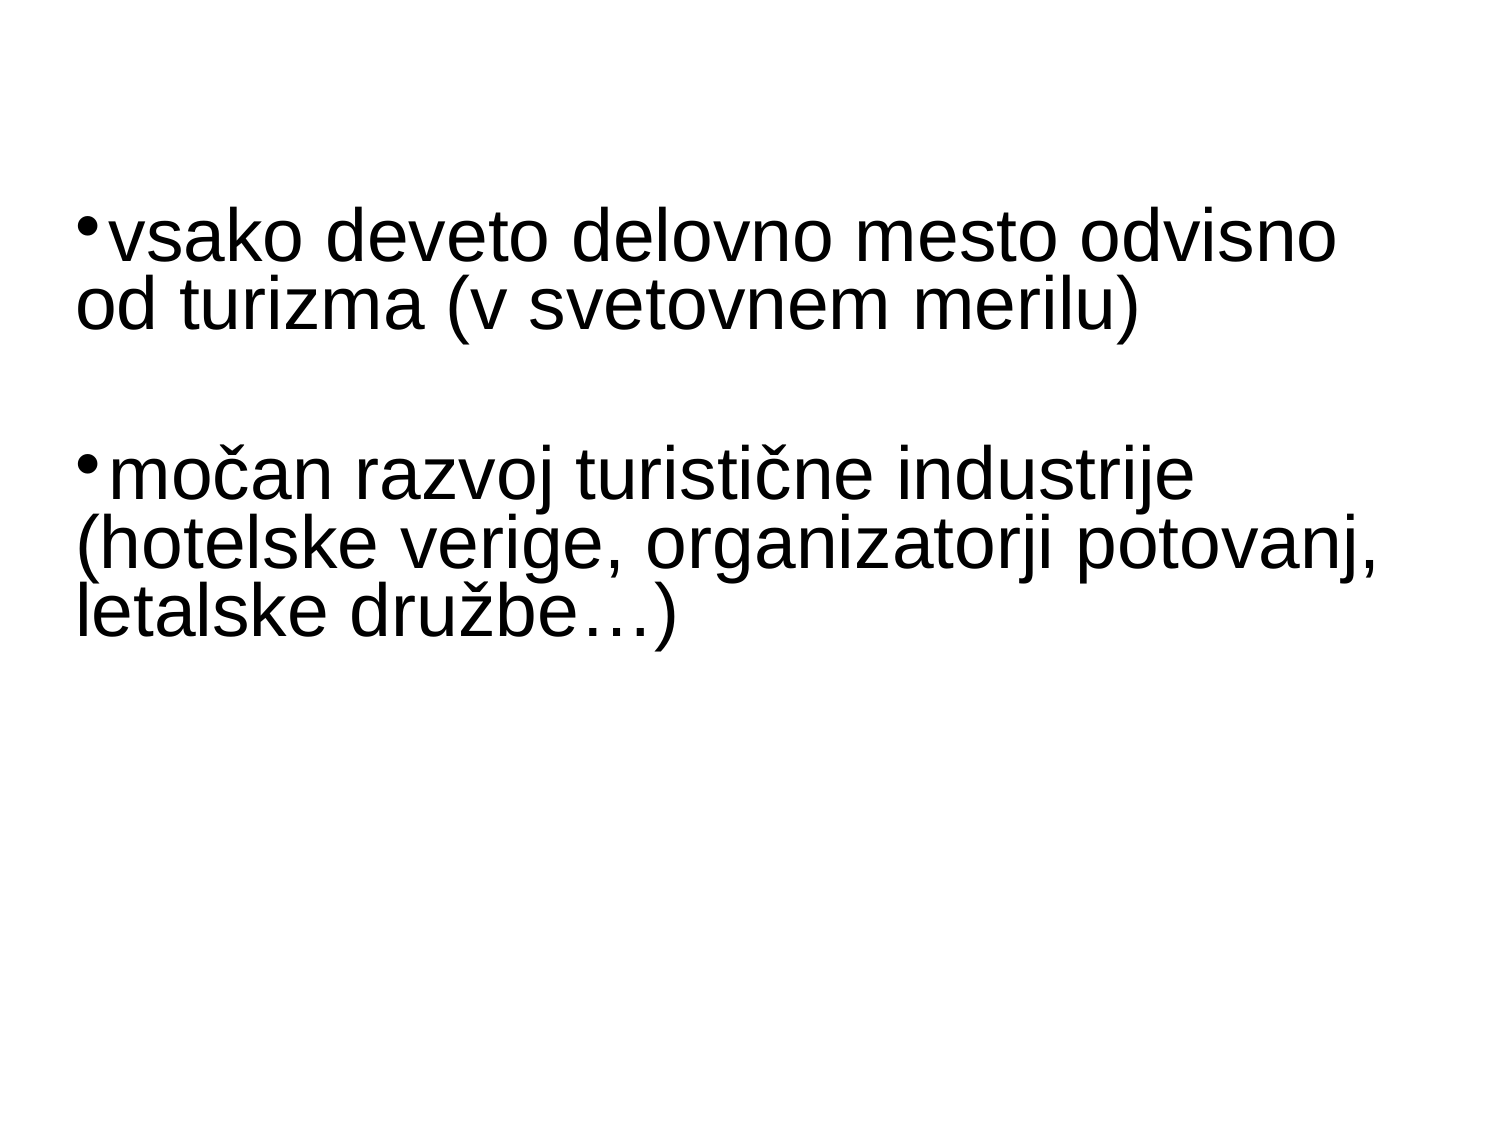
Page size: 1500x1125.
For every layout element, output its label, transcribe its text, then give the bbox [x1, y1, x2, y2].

list vsako deveto delovno mesto odvisno od turizma (v svetovnem merilu)‏ močan razvoj turistične industrije (hotelske verige, organizatorji potovanj, letalske družbe…)‏ [75, 206, 1424, 991]
